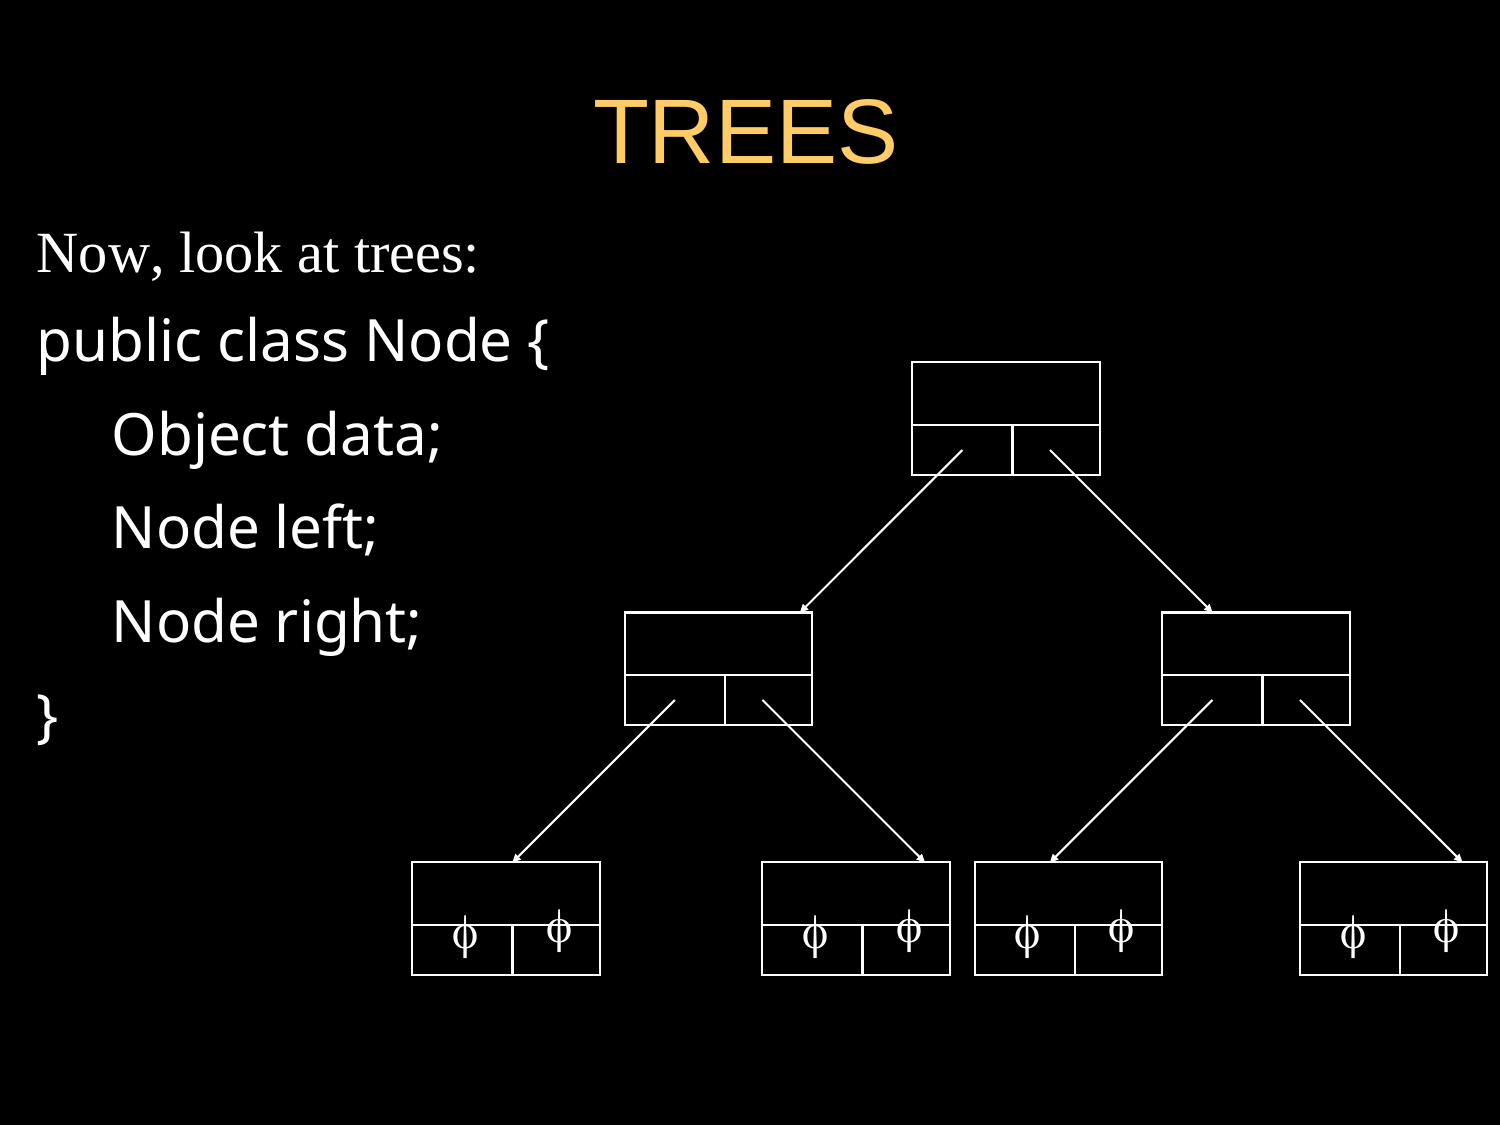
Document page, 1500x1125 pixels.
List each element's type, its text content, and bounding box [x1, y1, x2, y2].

text_box  [531, 899, 588, 961]
list Now, look at trees: public class Node { Object data; Node left; Node right; } [22, 212, 625, 726]
text_box  [881, 899, 938, 961]
text_box  [1418, 899, 1475, 961]
text_box  [787, 905, 844, 967]
title TREES [17, 37, 1476, 228]
text_box  [1000, 905, 1056, 967]
text_box  [1325, 905, 1381, 967]
text_box  [437, 905, 494, 967]
text_box  [1093, 899, 1150, 961]
